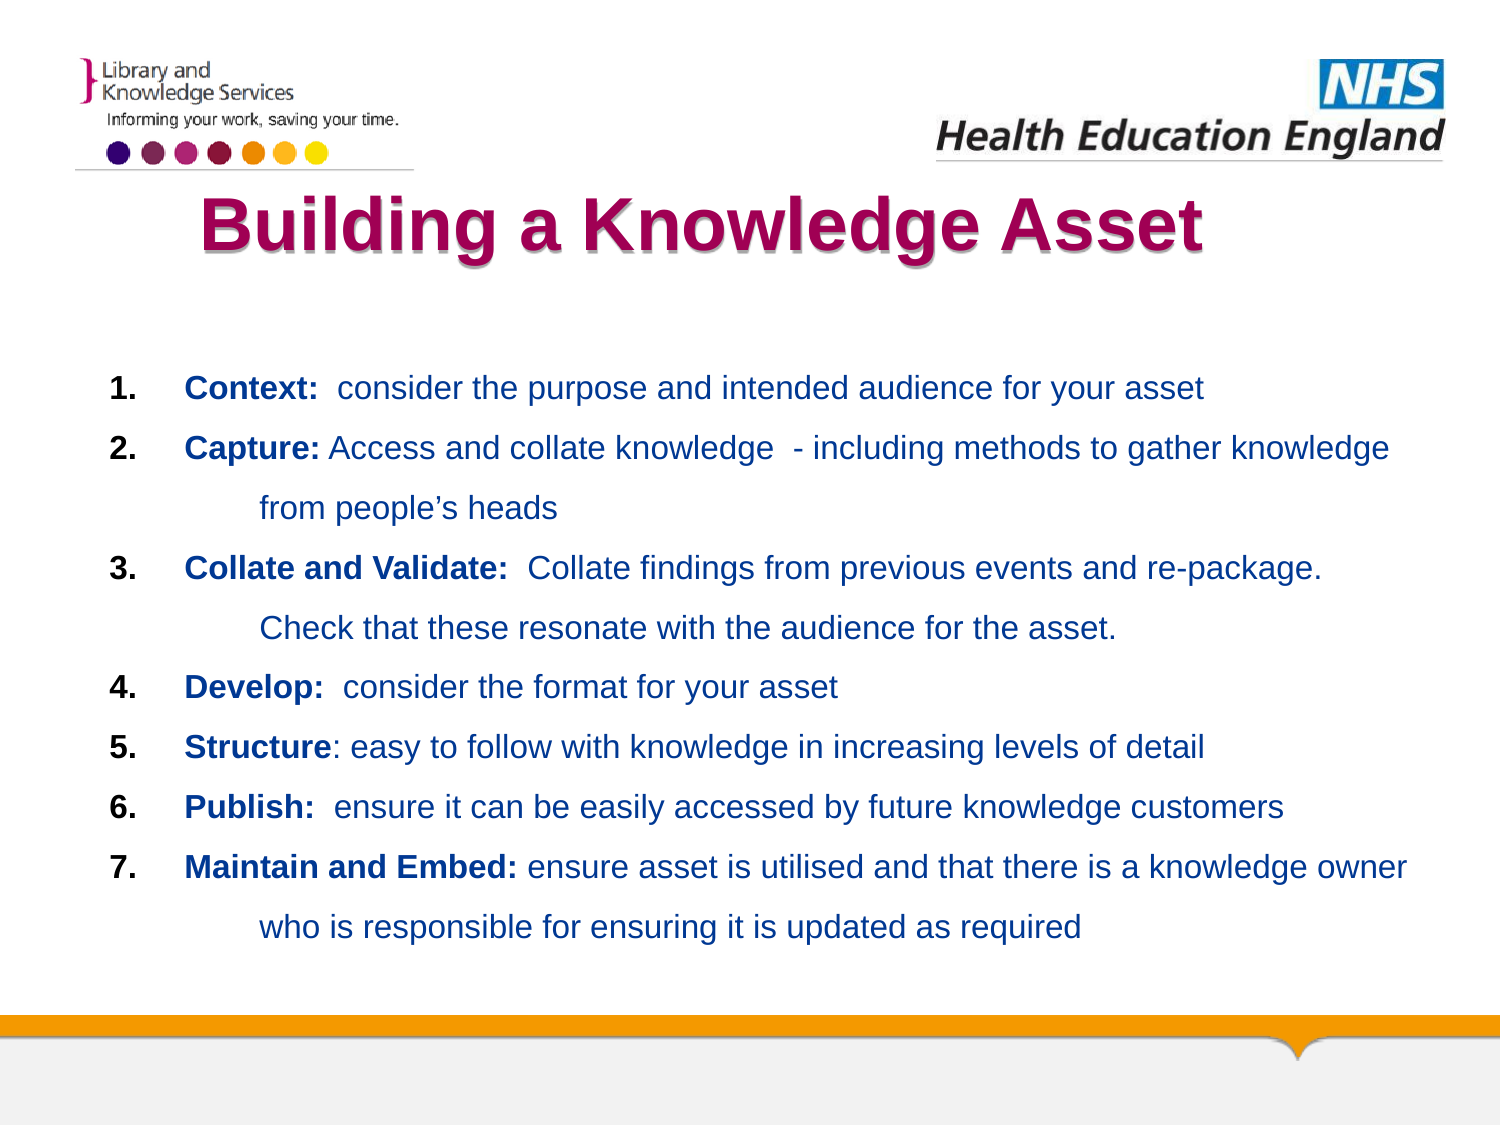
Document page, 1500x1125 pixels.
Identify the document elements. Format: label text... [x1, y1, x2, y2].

picture [75, 54, 416, 169]
text_box Context: consider the purpose and intended audience for your asset Capture: Access and collate knowledge - including methods to gather knowledge from people’s heads Collate and Validate: Collate findings from previous events and re-package. Check that these resonate with the audience for the asset. Develop: consider the format for your asset Structure: easy to follow with knowledge in increasing levels of detail Publish: ensure it can be easily accessed by future knowledge customers Maintain and Embed: ensure asset is utilised and that there is a knowledge owner who is responsible for ensuring it is updated as required [94, 338, 1432, 960]
title Building a Knowledge Asset [75, 207, 1432, 320]
